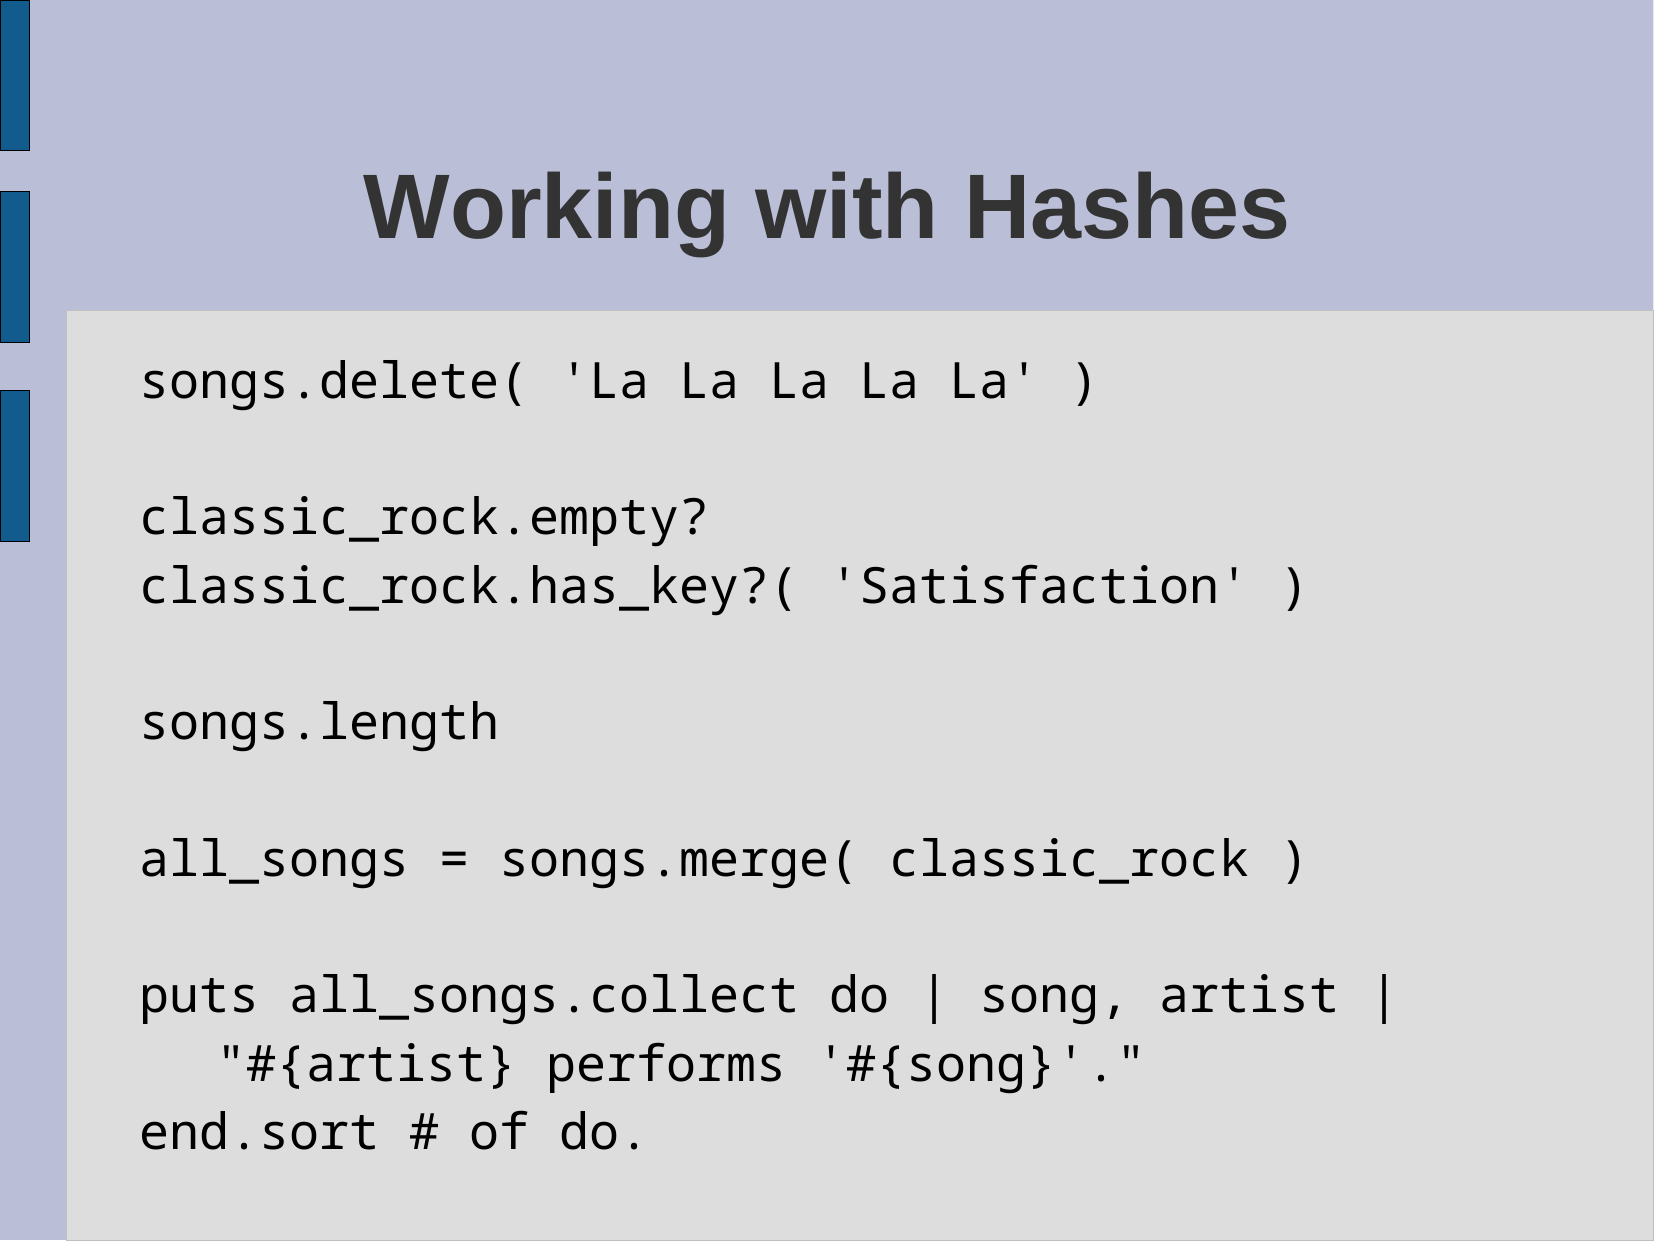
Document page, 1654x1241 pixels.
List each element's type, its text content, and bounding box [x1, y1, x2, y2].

list songs.delete( 'La La La La La' ) classic_rock.empty? classic_rock.has_key?( 'Satisfaction' ) songs.length all_songs = songs.merge( classic_rock ) puts all_songs.collect do | song, artist | "#{artist} performs '#{song}'." end.sort # of do. my_all_time_fav = all_songs.to_a my_all_time_fav[2] [121, 344, 1534, 1215]
title Working with Hashes [121, 102, 1534, 311]
